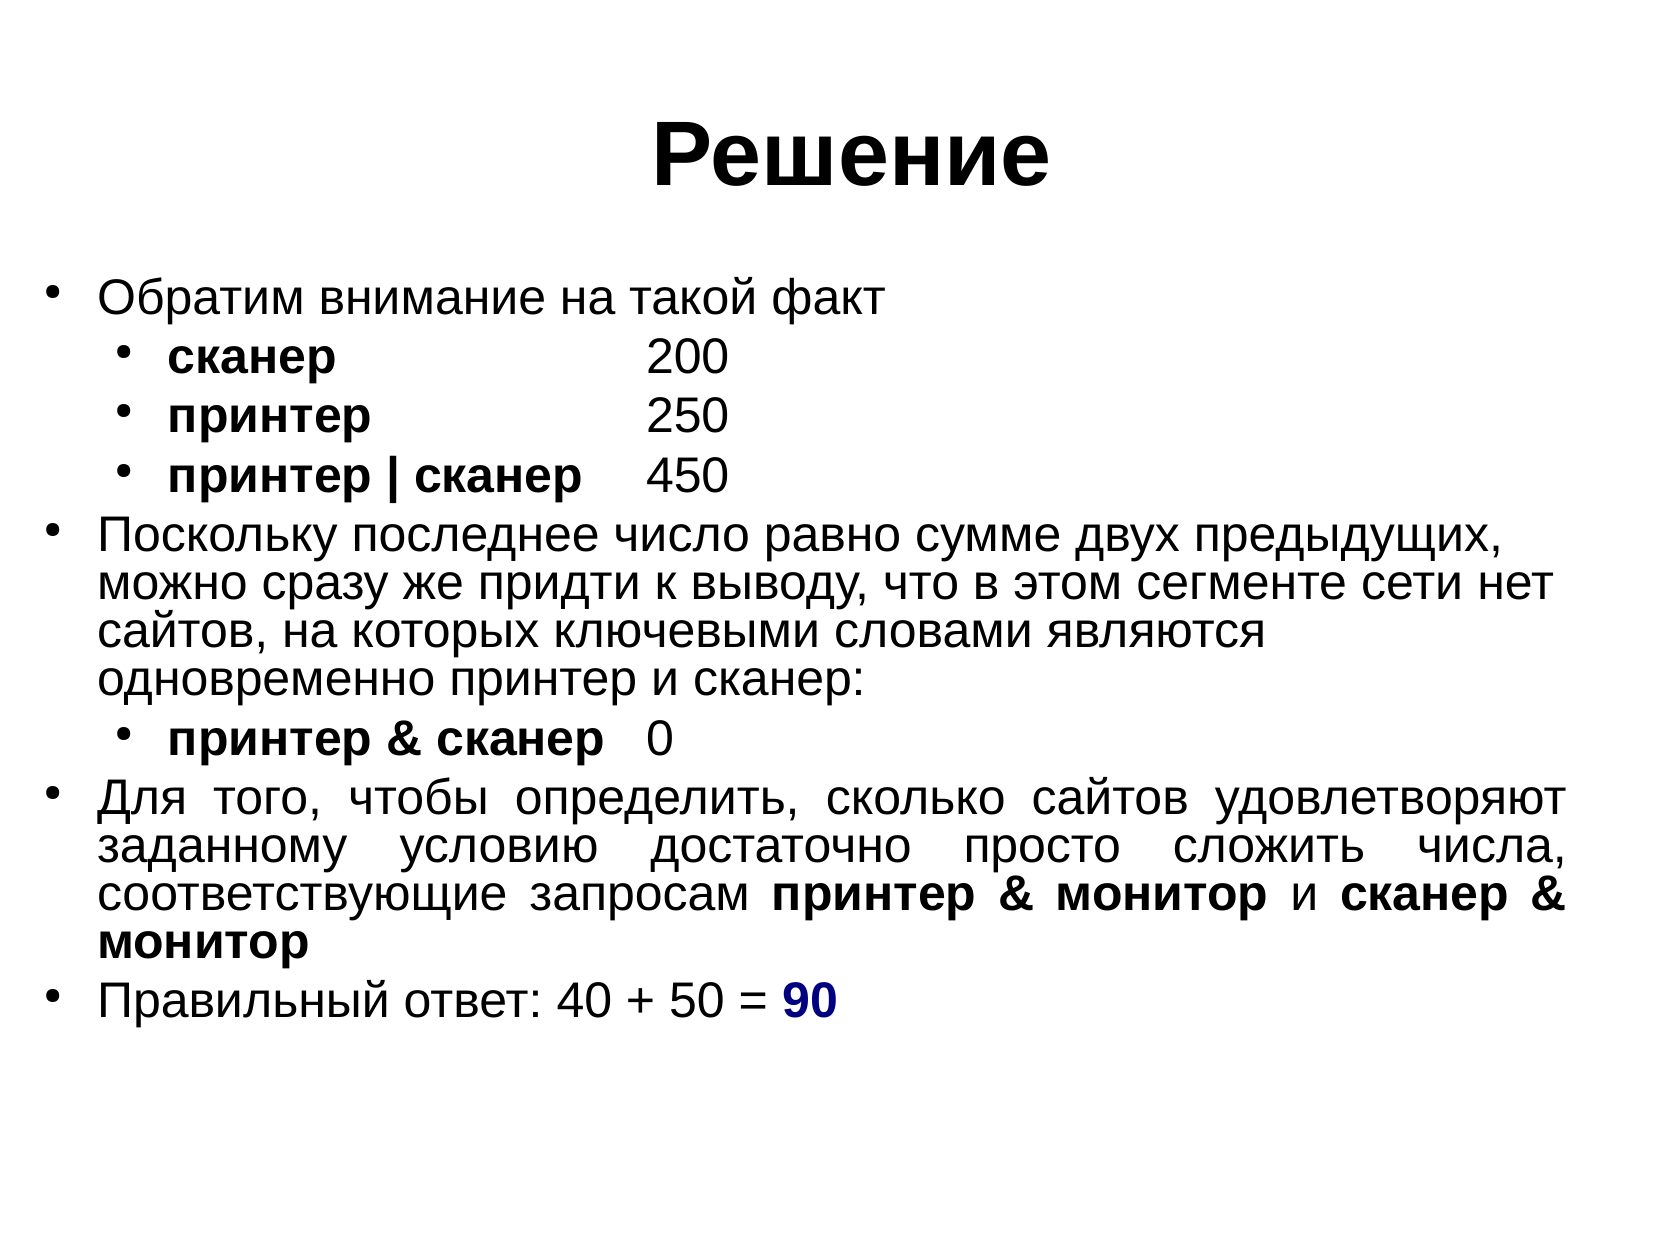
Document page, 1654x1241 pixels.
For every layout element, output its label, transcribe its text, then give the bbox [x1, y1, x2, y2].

list Обратим внимание на такой факт сканер 200 принтер 250 принтер | сканер 450 Поскольку последнее число равно сумме двух предыдущих, можно сразу же придти к выводу, что в этом сегменте сети нет сайтов, на которых ключевыми словами являются одновременно принтер и сканер: принтер & сканер 0 Для того, чтобы определить, сколько сайтов удовлетворяют заданному условию достаточно просто сложить числа, соответствующие запросам принтер & монитор и сканер & монитор Правильный ответ: 40 + 50 = 90 [11, 268, 1583, 1220]
title Решение [82, 68, 1589, 230]
